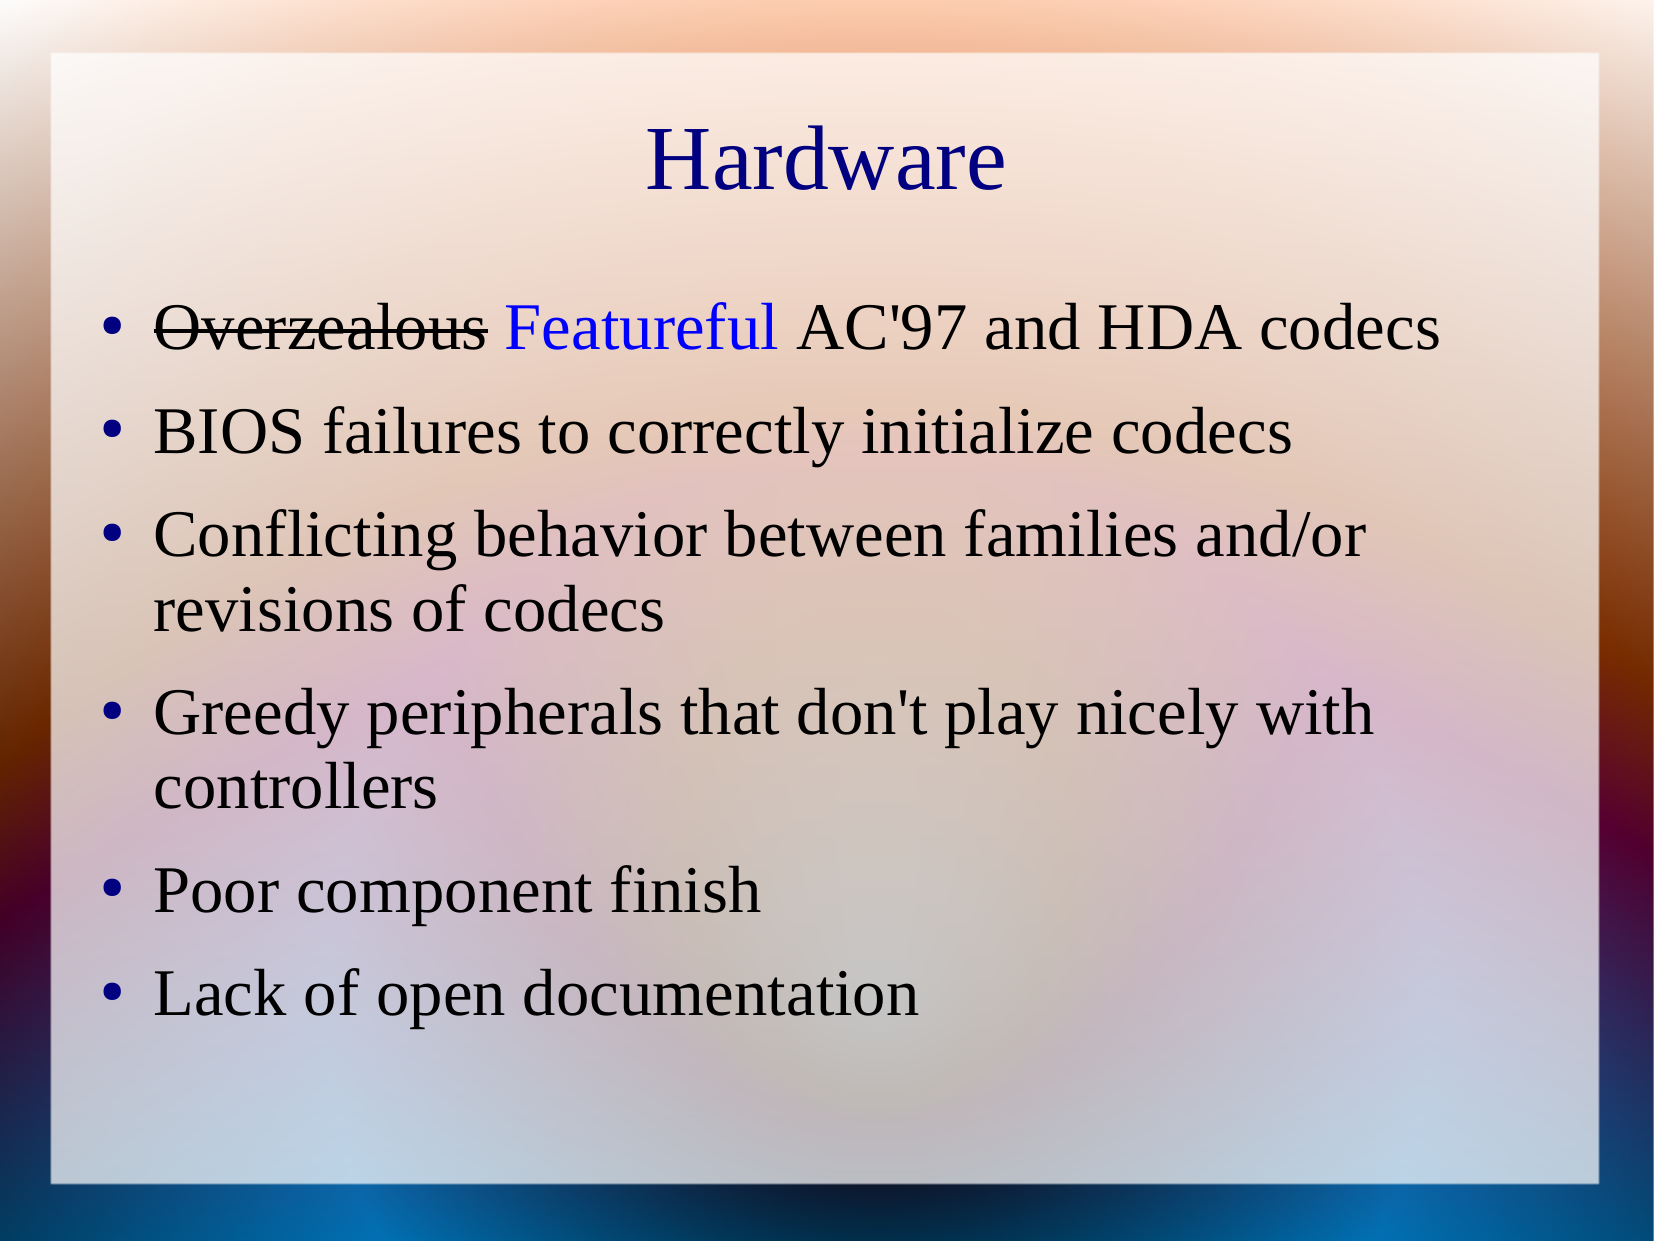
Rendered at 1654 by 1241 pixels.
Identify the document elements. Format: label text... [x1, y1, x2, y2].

list Overzealous Featureful AC'97 and HDA codecs BIOS failures to correctly initialize codecs Conflicting behavior between families and/or revisions of codecs Greedy peripherals that don't play nicely with controllers Poor component finish Lack of open documentation [82, 290, 1571, 1094]
picture [0, 0, 1654, 1241]
title Hardware [82, 62, 1571, 256]
